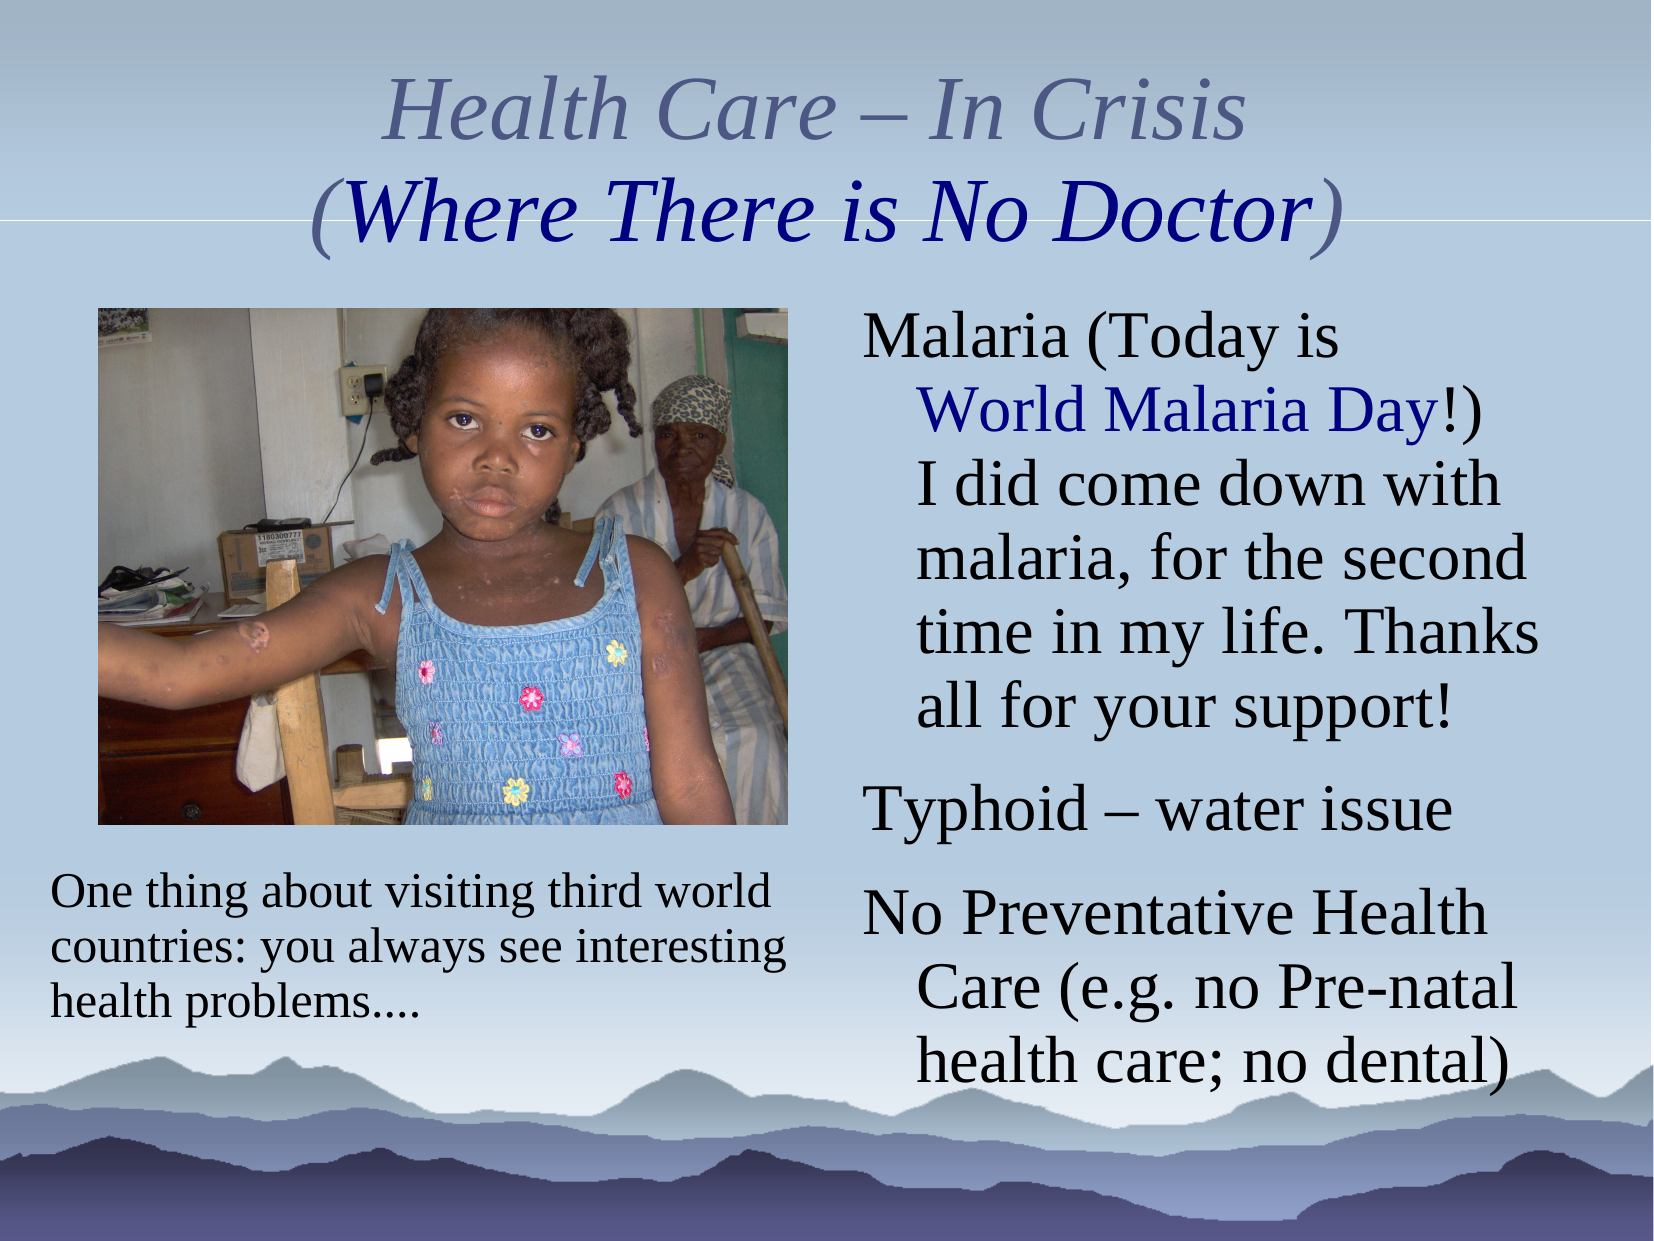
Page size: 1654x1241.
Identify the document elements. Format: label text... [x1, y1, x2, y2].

text_box One thing about visiting third world countries: you always see interesting health problems.... [49, 862, 788, 1032]
picture [0, 1021, 1654, 1241]
picture [98, 308, 788, 826]
title Health Care – In Crisis (Where There is No Doctor) [121, 55, 1534, 263]
list Malaria (Today isWorld Malaria Day!) I did come down with malaria, for the second time in my life. Thanks all for your support! Typhoid – water issue No Preventative Health Care (e.g. no Pre-natal health care; no dental) [845, 297, 1613, 1098]
